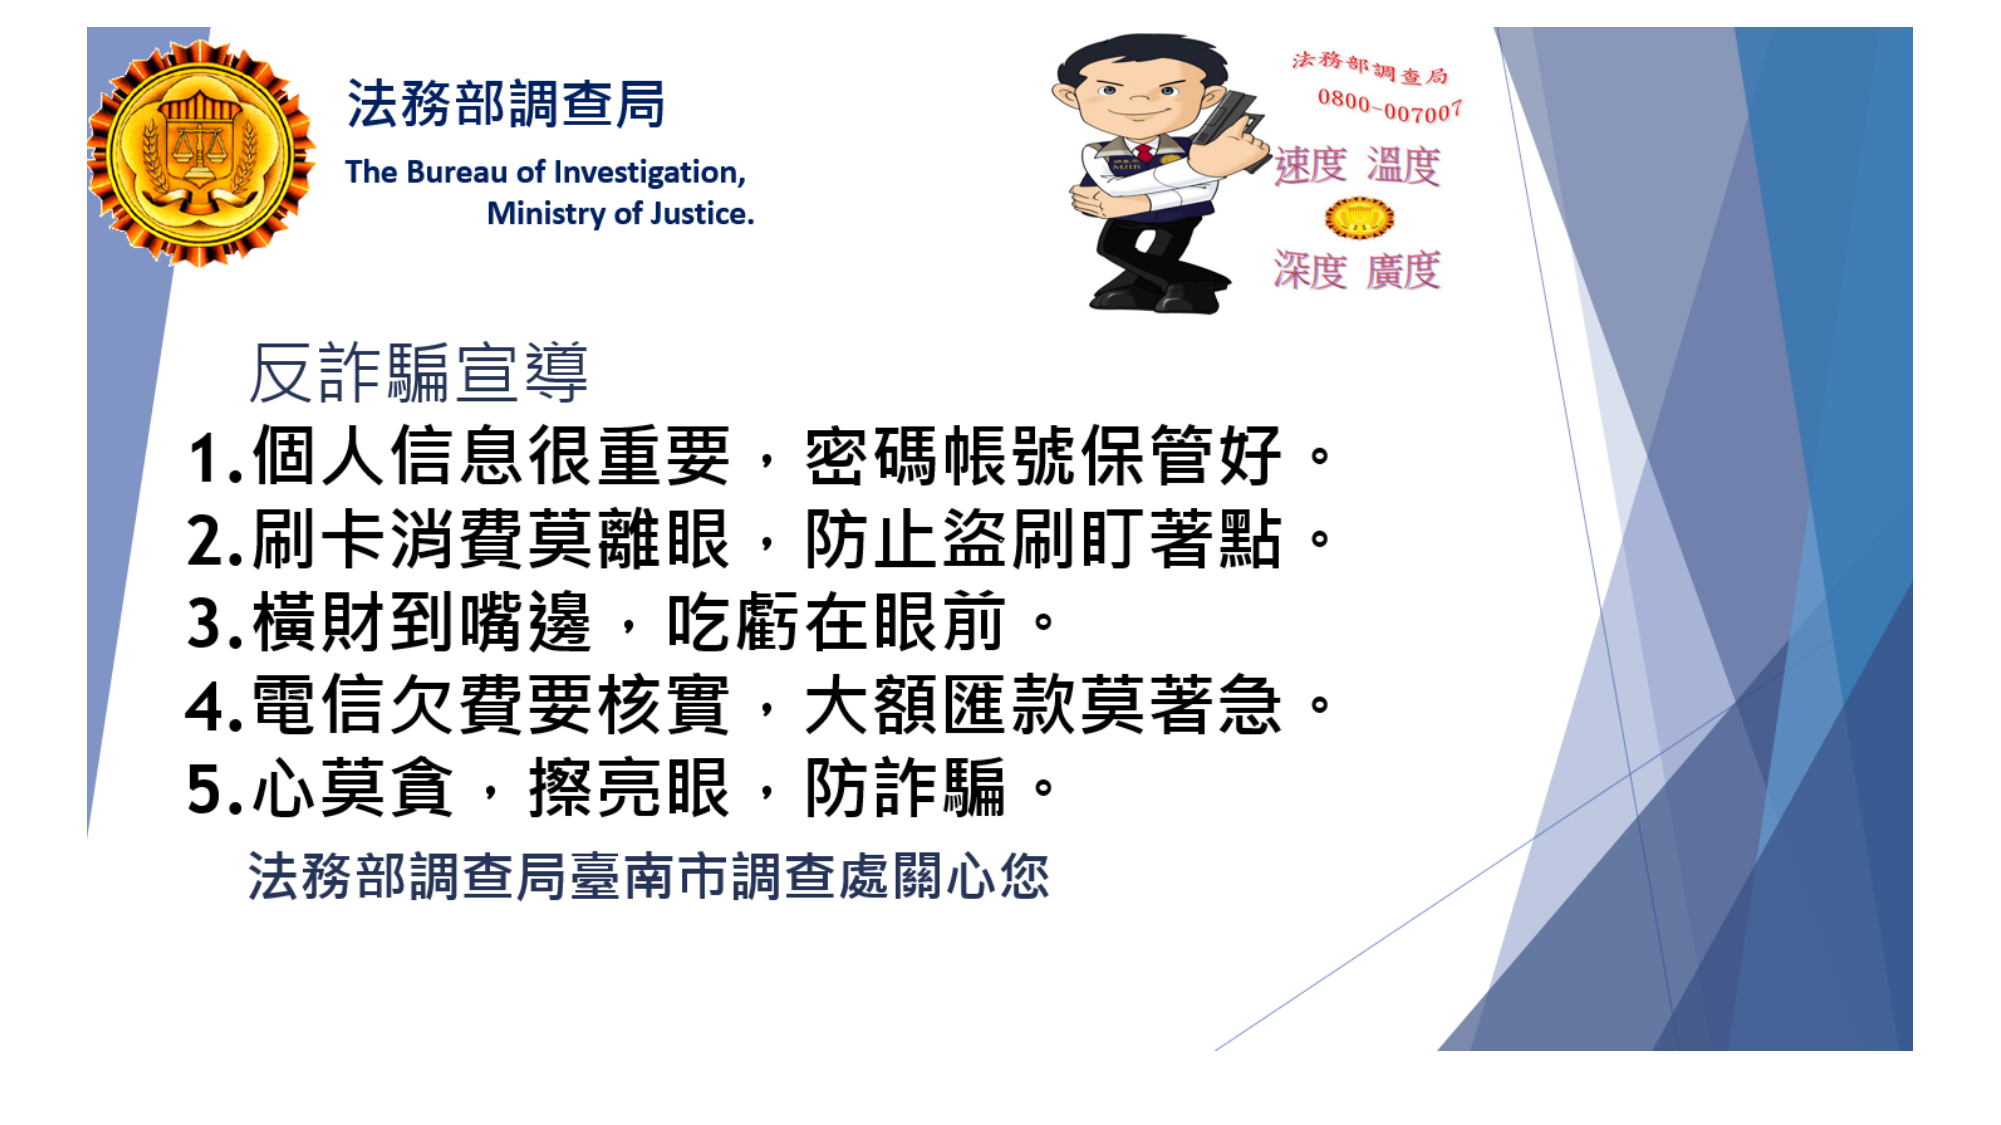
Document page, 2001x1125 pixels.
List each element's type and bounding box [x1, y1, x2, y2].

picture [87, 27, 1913, 1051]
